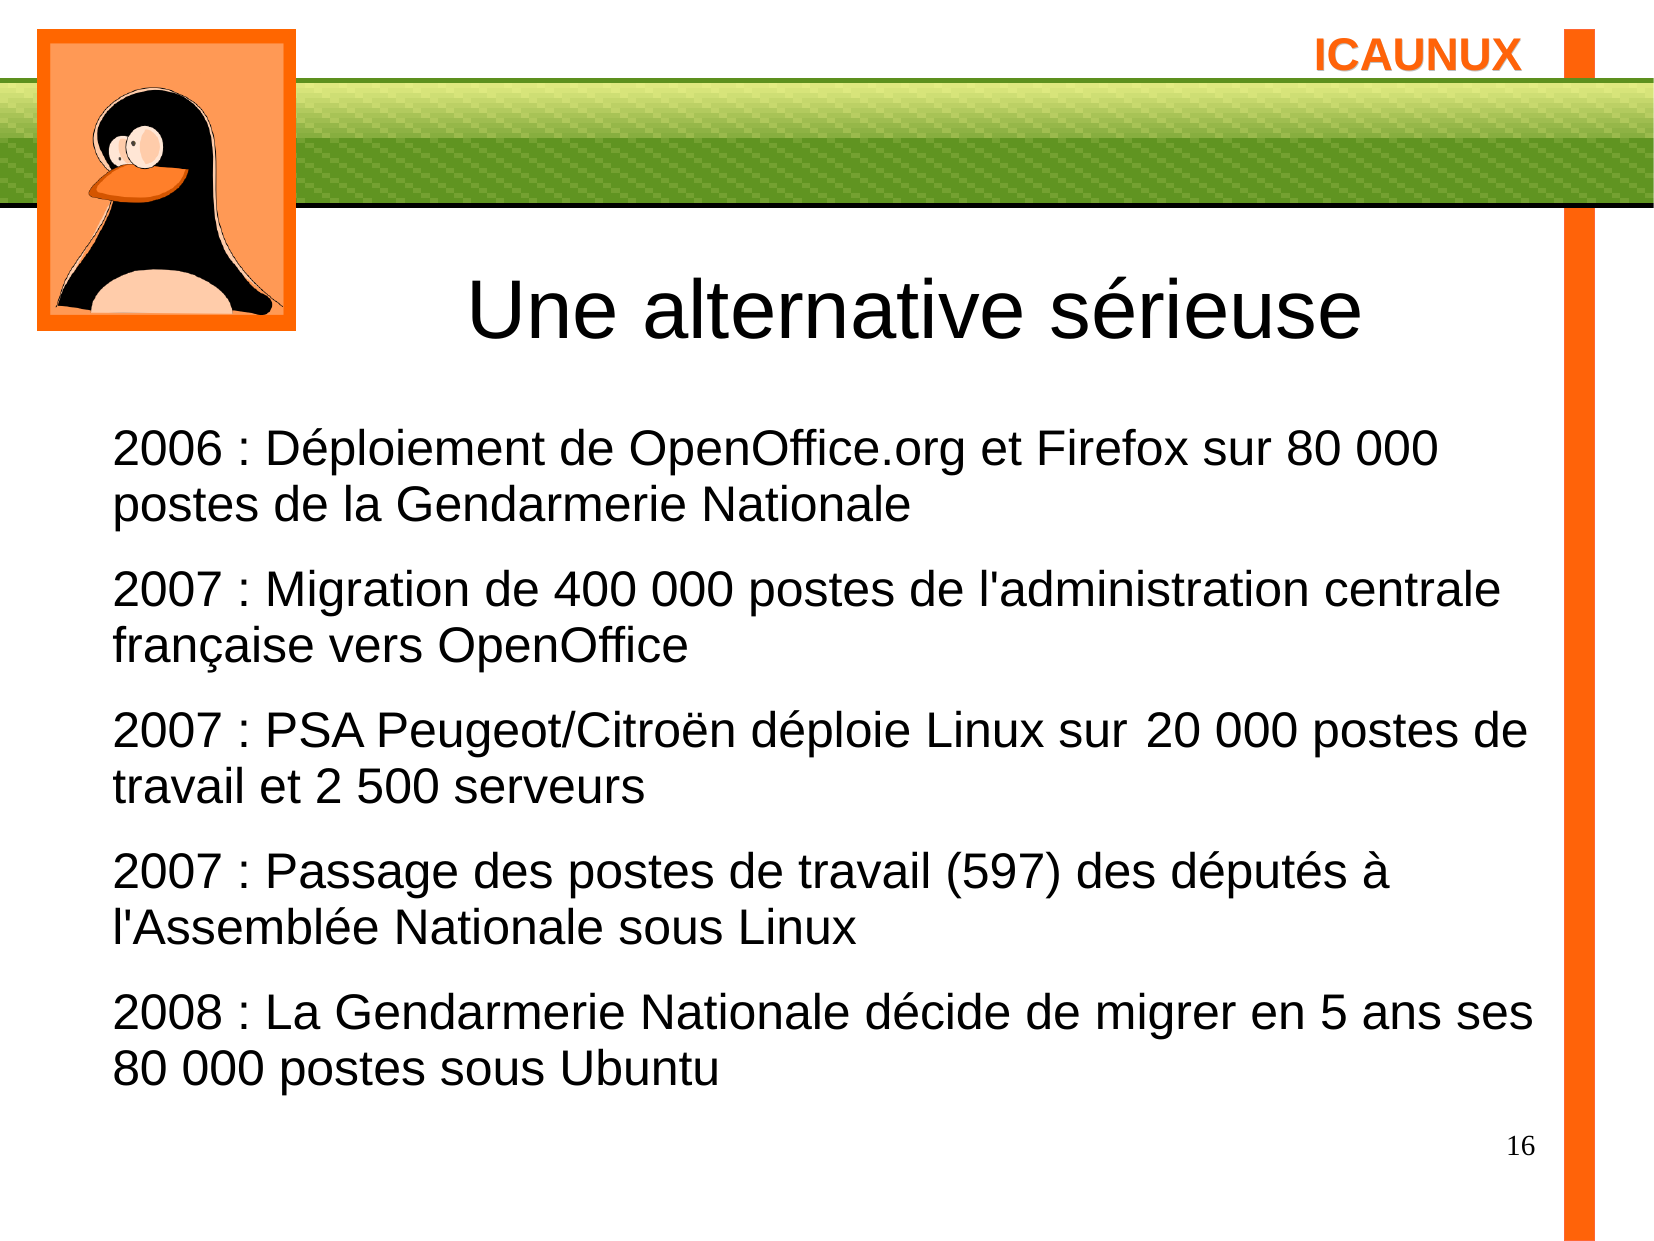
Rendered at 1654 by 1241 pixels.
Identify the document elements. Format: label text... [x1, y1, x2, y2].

title Une alternative sérieuse [324, 235, 1506, 384]
list 2006 : Déploiement de OpenOffice.org et Firefox sur 80 000 postes de la Gendarmerie Nationale 2007 : Migration de 400 000 postes de l'administration centrale française vers OpenOffice 2007 : PSA Peugeot/Citroën déploie Linux sur 20 000 postes de travail et 2 500 serveurs 2007 : Passage des postes de travail (597) des députés à l'Assemblée Nationale sous Linux 2008 : La Gendarmerie Nationale décide de migrer en 5 ans ses 80 000 postes sous Ubuntu [112, 420, 1536, 1159]
picture [0, 29, 1654, 331]
